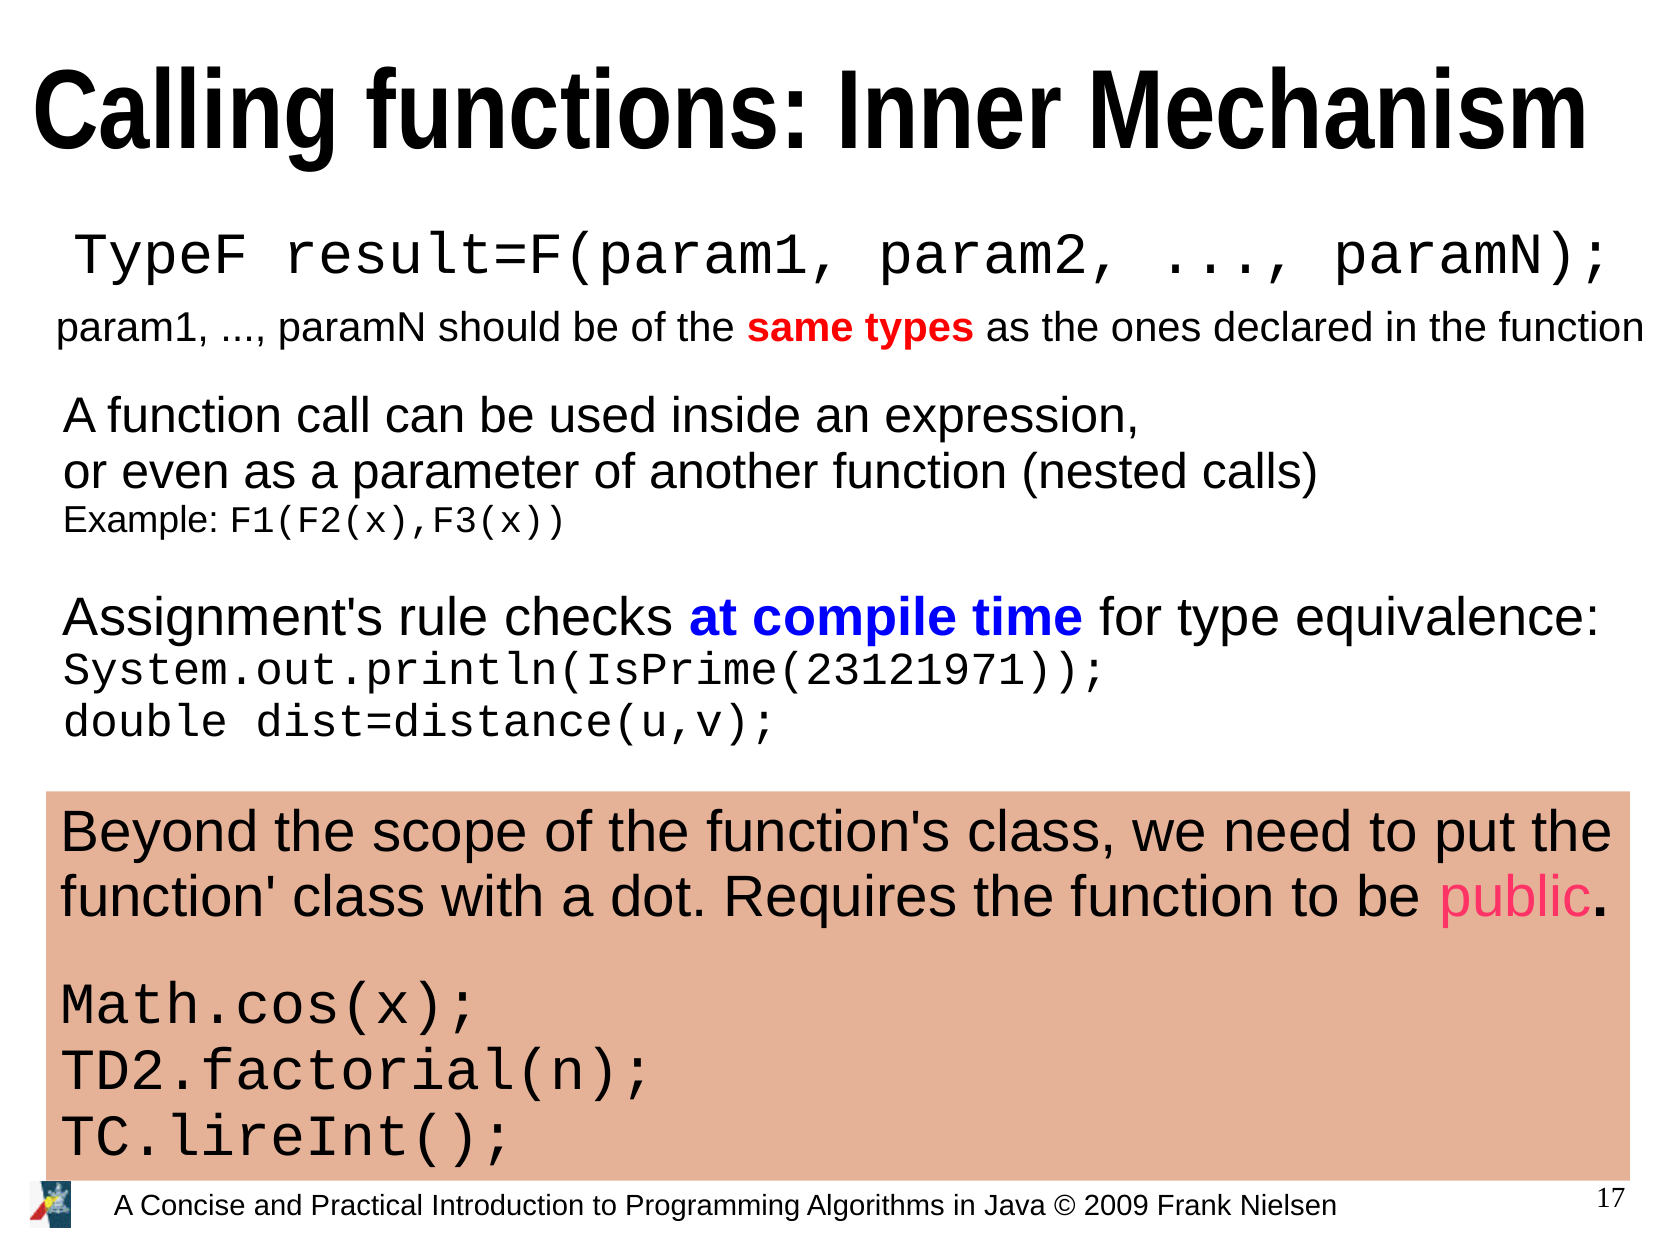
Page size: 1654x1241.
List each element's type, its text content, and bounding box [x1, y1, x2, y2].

text_box Beyond the scope of the function's class, we need to put the function' class with a dot. Requires the function to be public. Math.cos(x); TD2.factorial(n); TC.lireInt(); [46, 791, 1630, 1174]
text_box param1, ..., paramN should be of the same types as the ones declared in the function [29, 296, 1654, 359]
text_box A function call can be used inside an expression, or even as a parameter of another function (nested calls) Example: F1(F2(x),F3(x)) Assignment's rule checks at compile time for type equivalence: System.out.println(IsPrime(23121971)); double dist=distance(u,v); [48, 380, 1616, 753]
text_box TypeF result=F(param1, param2, ..., paramN); [59, 217, 1629, 296]
picture [29, 1181, 71, 1228]
text_box Calling functions: Inner Mechanism [17, 35, 1605, 179]
